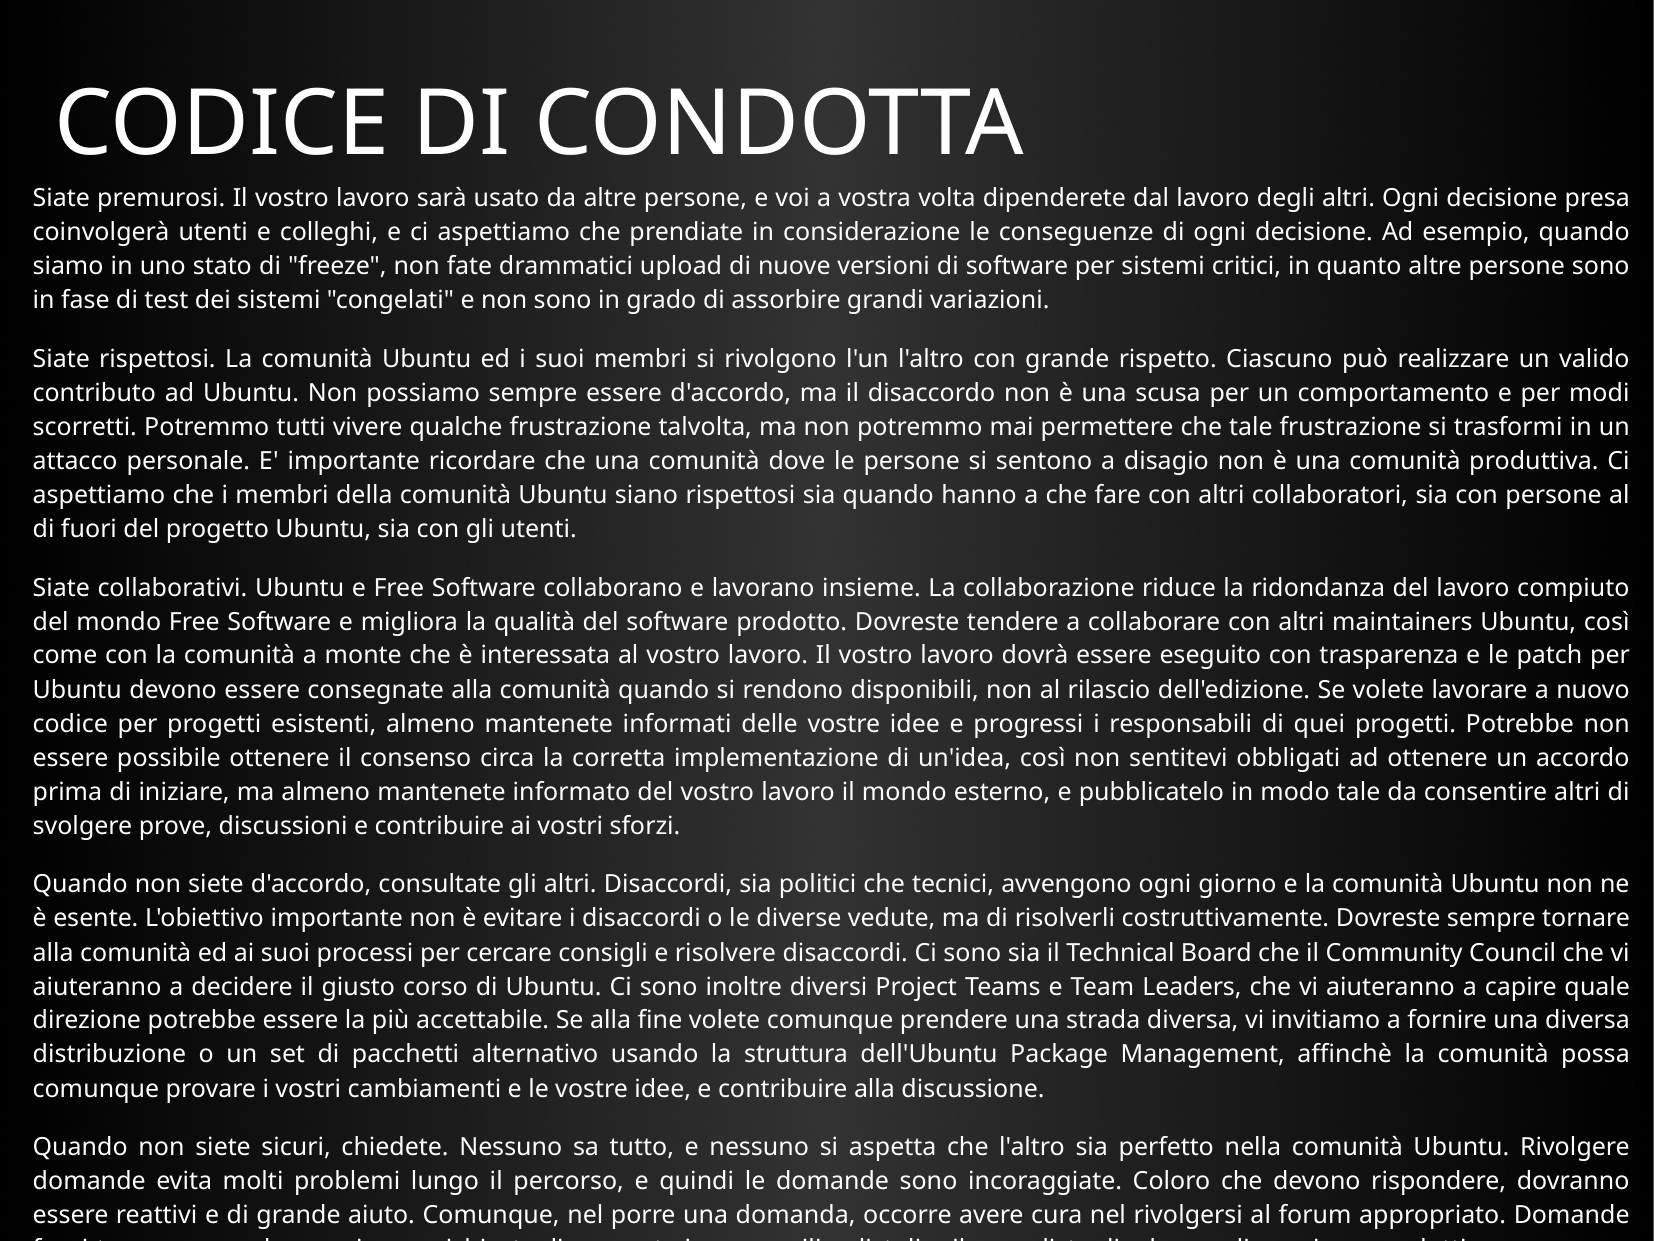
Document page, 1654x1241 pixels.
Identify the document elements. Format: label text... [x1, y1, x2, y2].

picture [0, 0, 1654, 1241]
text_box Siate premurosi. Il vostro lavoro sarà usato da altre persone, e voi a vostra volta dipenderete dal lavoro degli altri. Ogni decisione presa coinvolgerà utenti e colleghi, e ci aspettiamo che prendiate in considerazione le conseguenze di ogni decisione. Ad esempio, quando siamo in uno stato di "freeze", non fate drammatici upload di nuove versioni di software per sistemi critici, in quanto altre persone sono in fase di test dei sistemi "congelati" e non sono in grado di assorbire grandi variazioni. Siate rispettosi. La comunità Ubuntu ed i suoi membri si rivolgono l'un l'altro con grande rispetto. Ciascuno può realizzare un valido contributo ad Ubuntu. Non possiamo sempre essere d'accordo, ma il disaccordo non è una scusa per un comportamento e per modi scorretti. Potremmo tutti vivere qualche frustrazione talvolta, ma non potremmo mai permettere che tale frustrazione si trasformi in un attacco personale. E' importante ricordare che una comunità dove le persone si sentono a disagio non è una comunità produttiva. Ci aspettiamo che i membri della comunità Ubuntu siano rispettosi sia quando hanno a che fare con altri collaboratori, sia con persone al di fuori del progetto Ubuntu, sia con gli utenti. Siate collaborativi. Ubuntu e Free Software collaborano e lavorano insieme. La collaborazione riduce la ridondanza del lavoro compiuto del mondo Free Software e migliora la qualità del software prodotto. Dovreste tendere a collaborare con altri maintainers Ubuntu, così come con la comunità a monte che è interessata al vostro lavoro. Il vostro lavoro dovrà essere eseguito con trasparenza e le patch per Ubuntu devono essere consegnate alla comunità quando si rendono disponibili, non al rilascio dell'edizione. Se volete lavorare a nuovo codice per progetti esistenti, almeno mantenete informati delle vostre idee e progressi i responsabili di quei progetti. Potrebbe non essere possibile ottenere il consenso circa la corretta implementazione di un'idea, così non sentitevi obbligati ad ottenere un accordo prima di iniziare, ma almeno mantenete informato del vostro lavoro il mondo esterno, e pubblicatelo in modo tale da consentire altri di svolgere prove, discussioni e contribuire ai vostri sforzi. Quando non siete d'accordo, consultate gli altri. Disaccordi, sia politici che tecnici, avvengono ogni giorno e la comunità Ubuntu non ne è esente. L'obiettivo importante non è evitare i disaccordi o le diverse vedute, ma di risolverli costruttivamente. Dovreste sempre tornare alla comunità ed ai suoi processi per cercare consigli e risolvere disaccordi. Ci sono sia il Technical Board che il Community Council che vi aiuteranno a decidere il giusto corso di Ubuntu. Ci sono inoltre diversi Project Teams e Team Leaders, che vi aiuteranno a capire quale direzione potrebbe essere la più accettabile. Se alla fine volete comunque prendere una strada diversa, vi invitiamo a fornire una diversa distribuzione o un set di pacchetti alternativo usando la struttura dell'Ubuntu Package Management, affinchè la comunità possa comunque provare i vostri cambiamenti e le vostre idee, e contribuire alla discussione. Quando non siete sicuri, chiedete. Nessuno sa tutto, e nessuno si aspetta che l'altro sia perfetto nella comunità Ubuntu. Rivolgere domande evita molti problemi lungo il percorso, e quindi le domande sono incoraggiate. Coloro che devono rispondere, dovranno essere reattivi e di grande aiuto. Comunque, nel porre una domanda, occorre avere cura nel rivolgersi al forum appropriato. Domande fuori-tema, come ad esempio una richiesta di supporto in una mailing list di sviluppo distoglie da una discussione produttiva. Lasciate con considerazione. Gli sviluppatori di ogni progetto vanno e vengono, e per Ubuntu non è diverso. Quando lasciate un progetto, del tutto o in parte, fatelo cercando di minimizzare le ripercussioni sul progetto stesso. Ciò significa che dovreste avvisare prima di lasciare e intraprendere le opportune azioni per assicurare che gli altri possano riprendere dal punto da voi lasciato. [18, 172, 1648, 1207]
text_box CODICE DI CONDOTTA [39, 48, 1565, 167]
